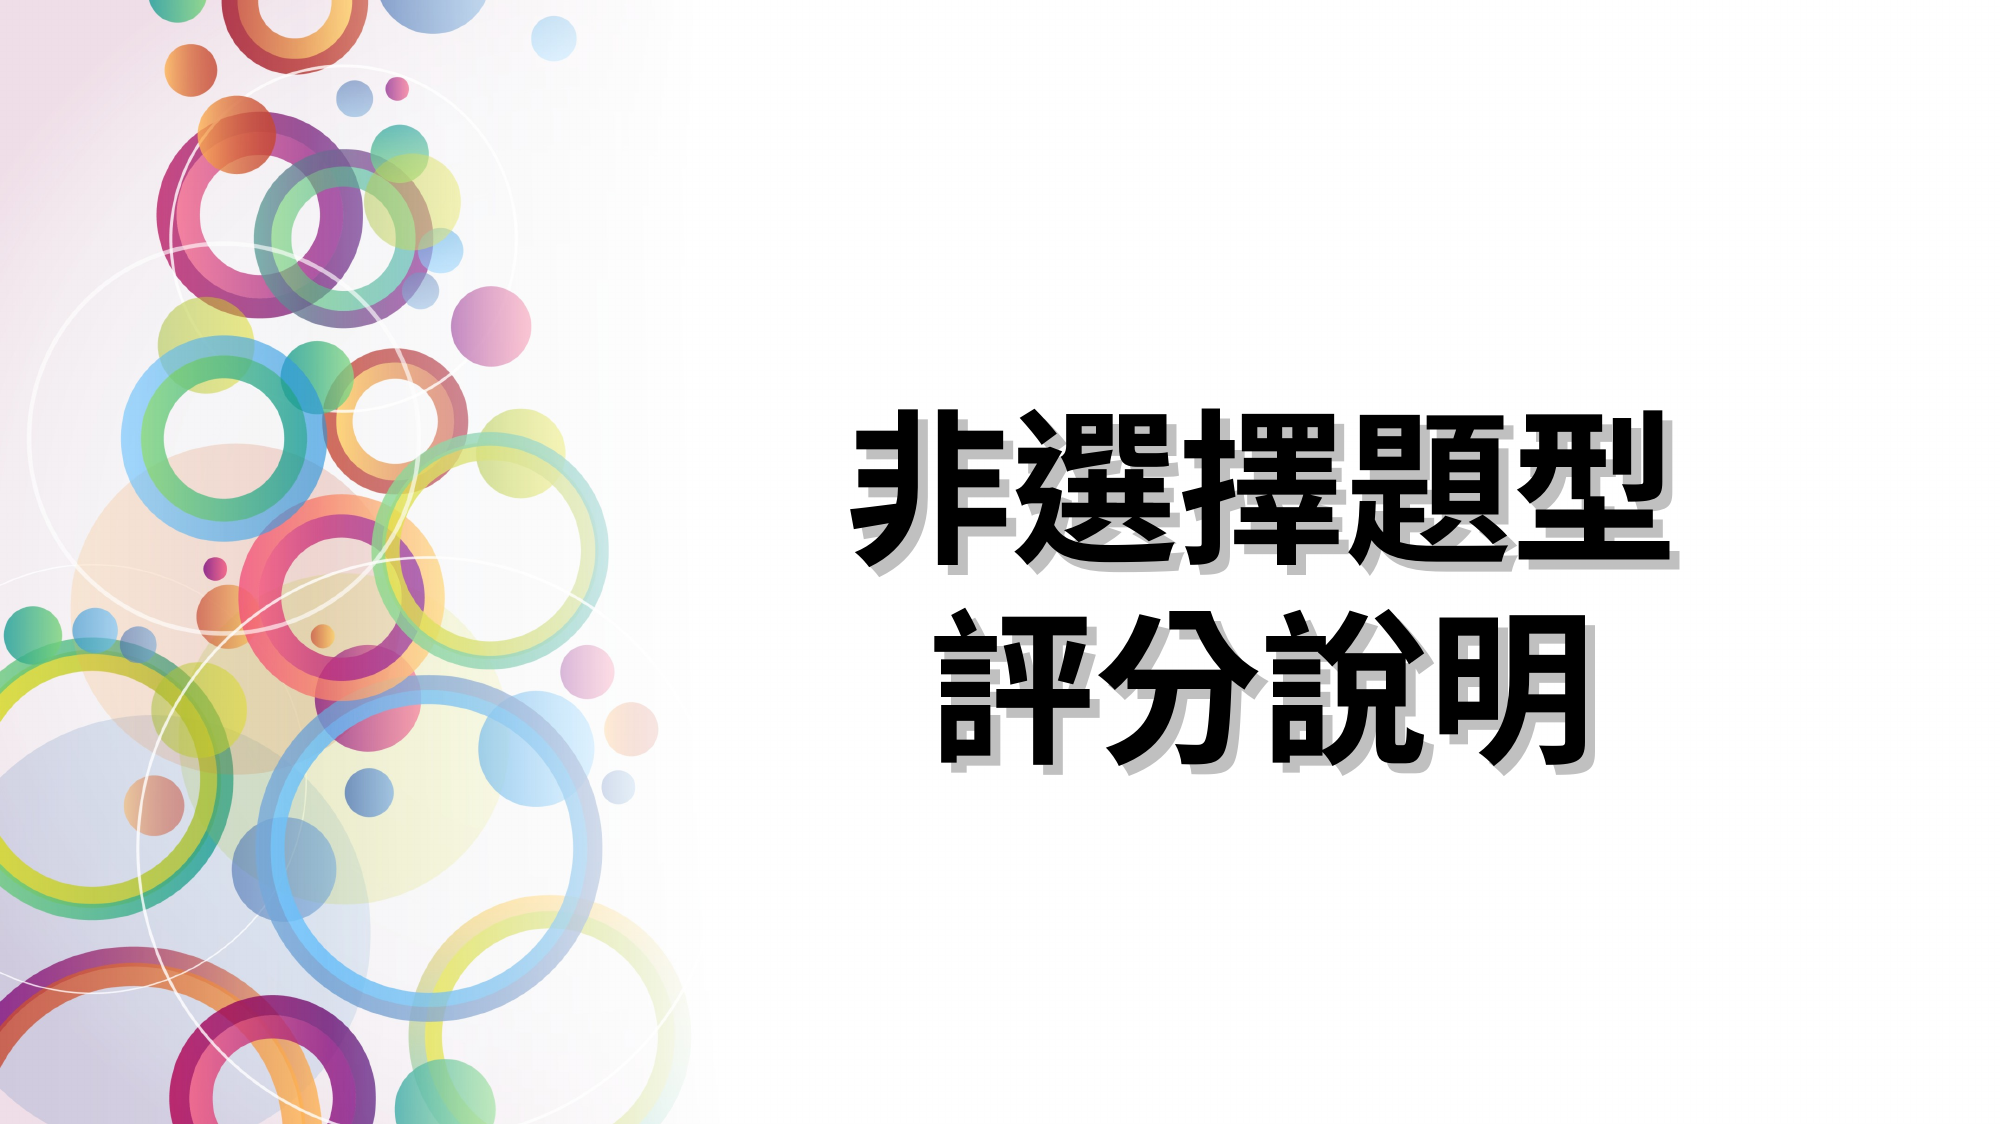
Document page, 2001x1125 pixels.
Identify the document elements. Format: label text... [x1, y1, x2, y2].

title 非選擇題型評分說明 [756, 376, 1768, 618]
